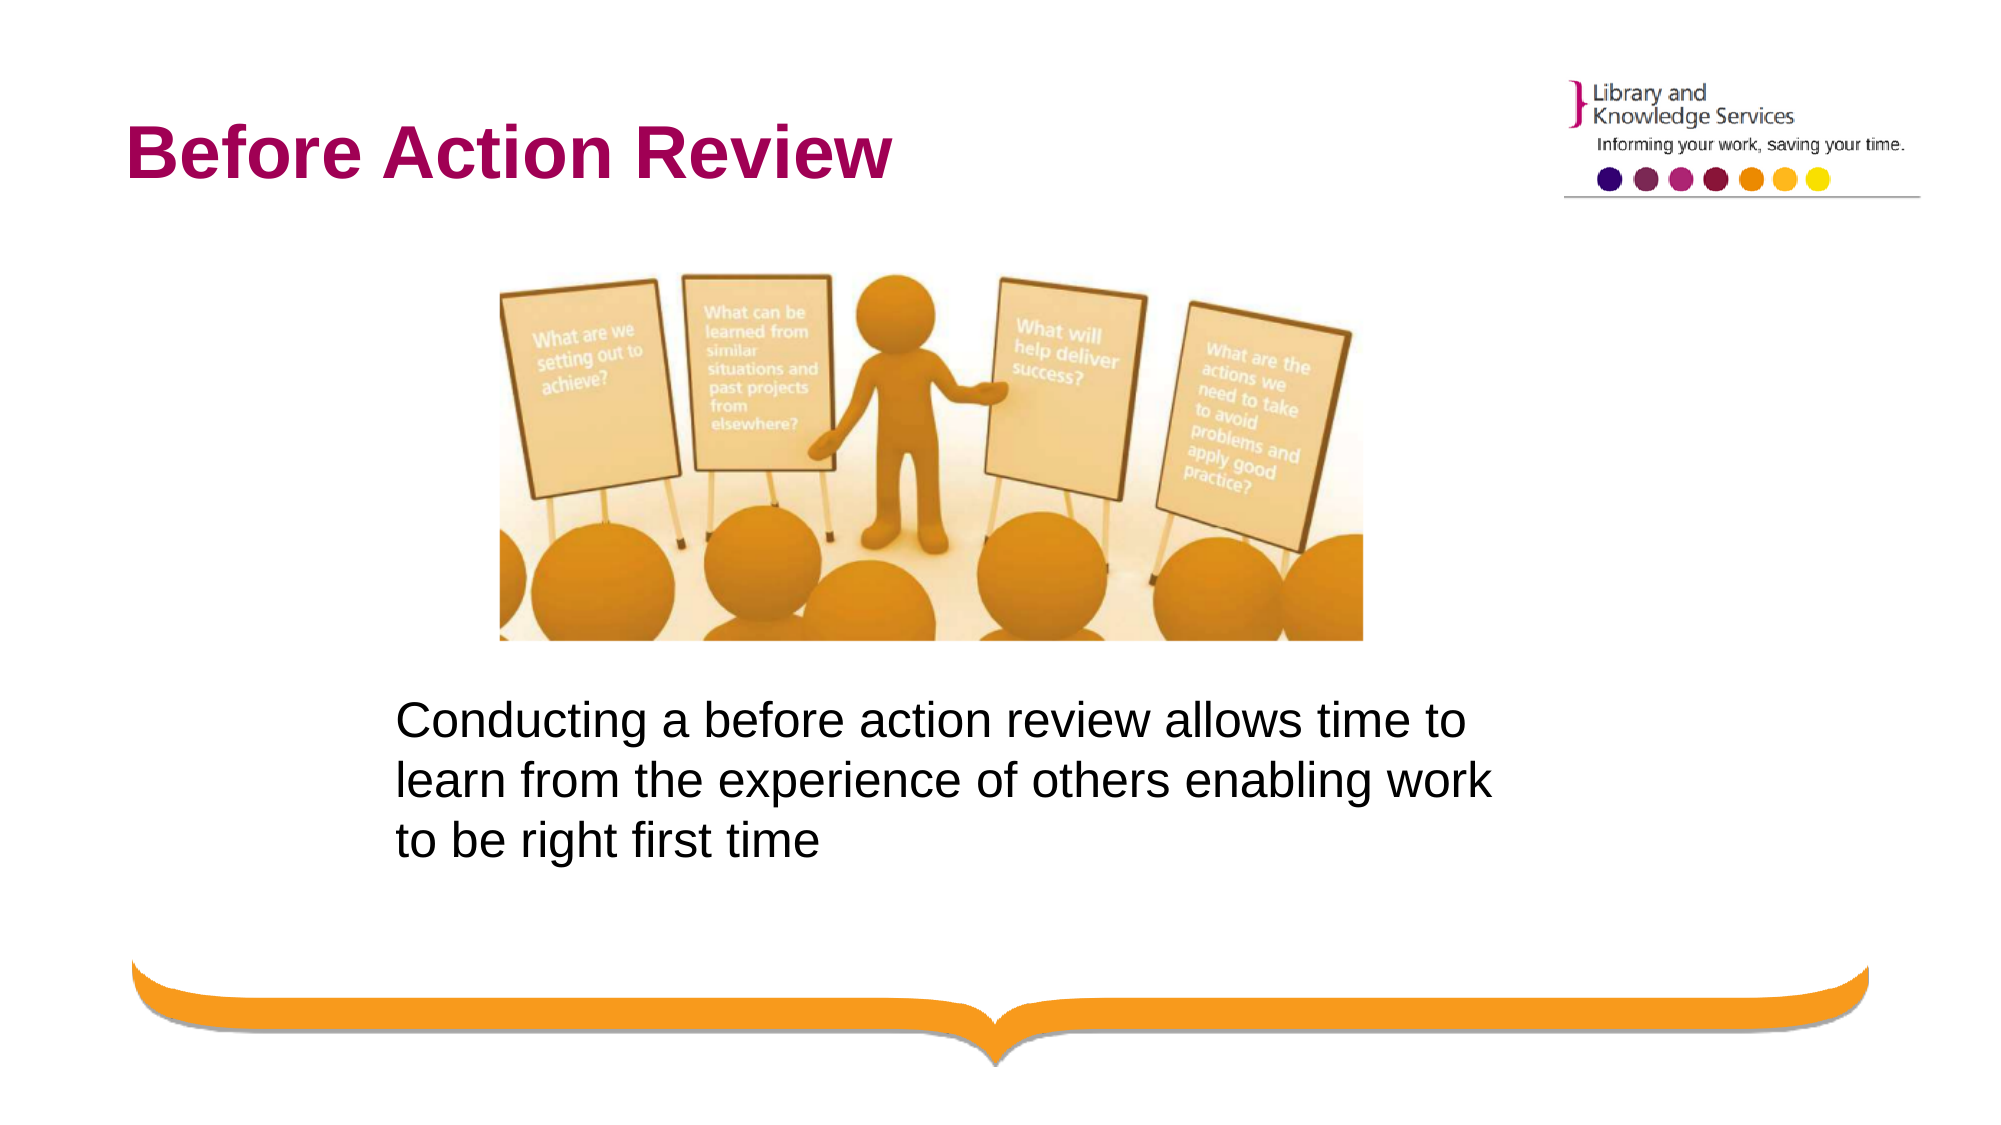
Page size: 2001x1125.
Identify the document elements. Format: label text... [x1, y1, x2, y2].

picture [490, 251, 1382, 658]
text_box Conducting a before action review allows time to learn from the experience of others enabling work to be right first time [380, 679, 1537, 938]
title Before Action Review [110, 56, 1251, 203]
picture [132, 959, 1868, 1063]
picture [1564, 76, 1923, 196]
